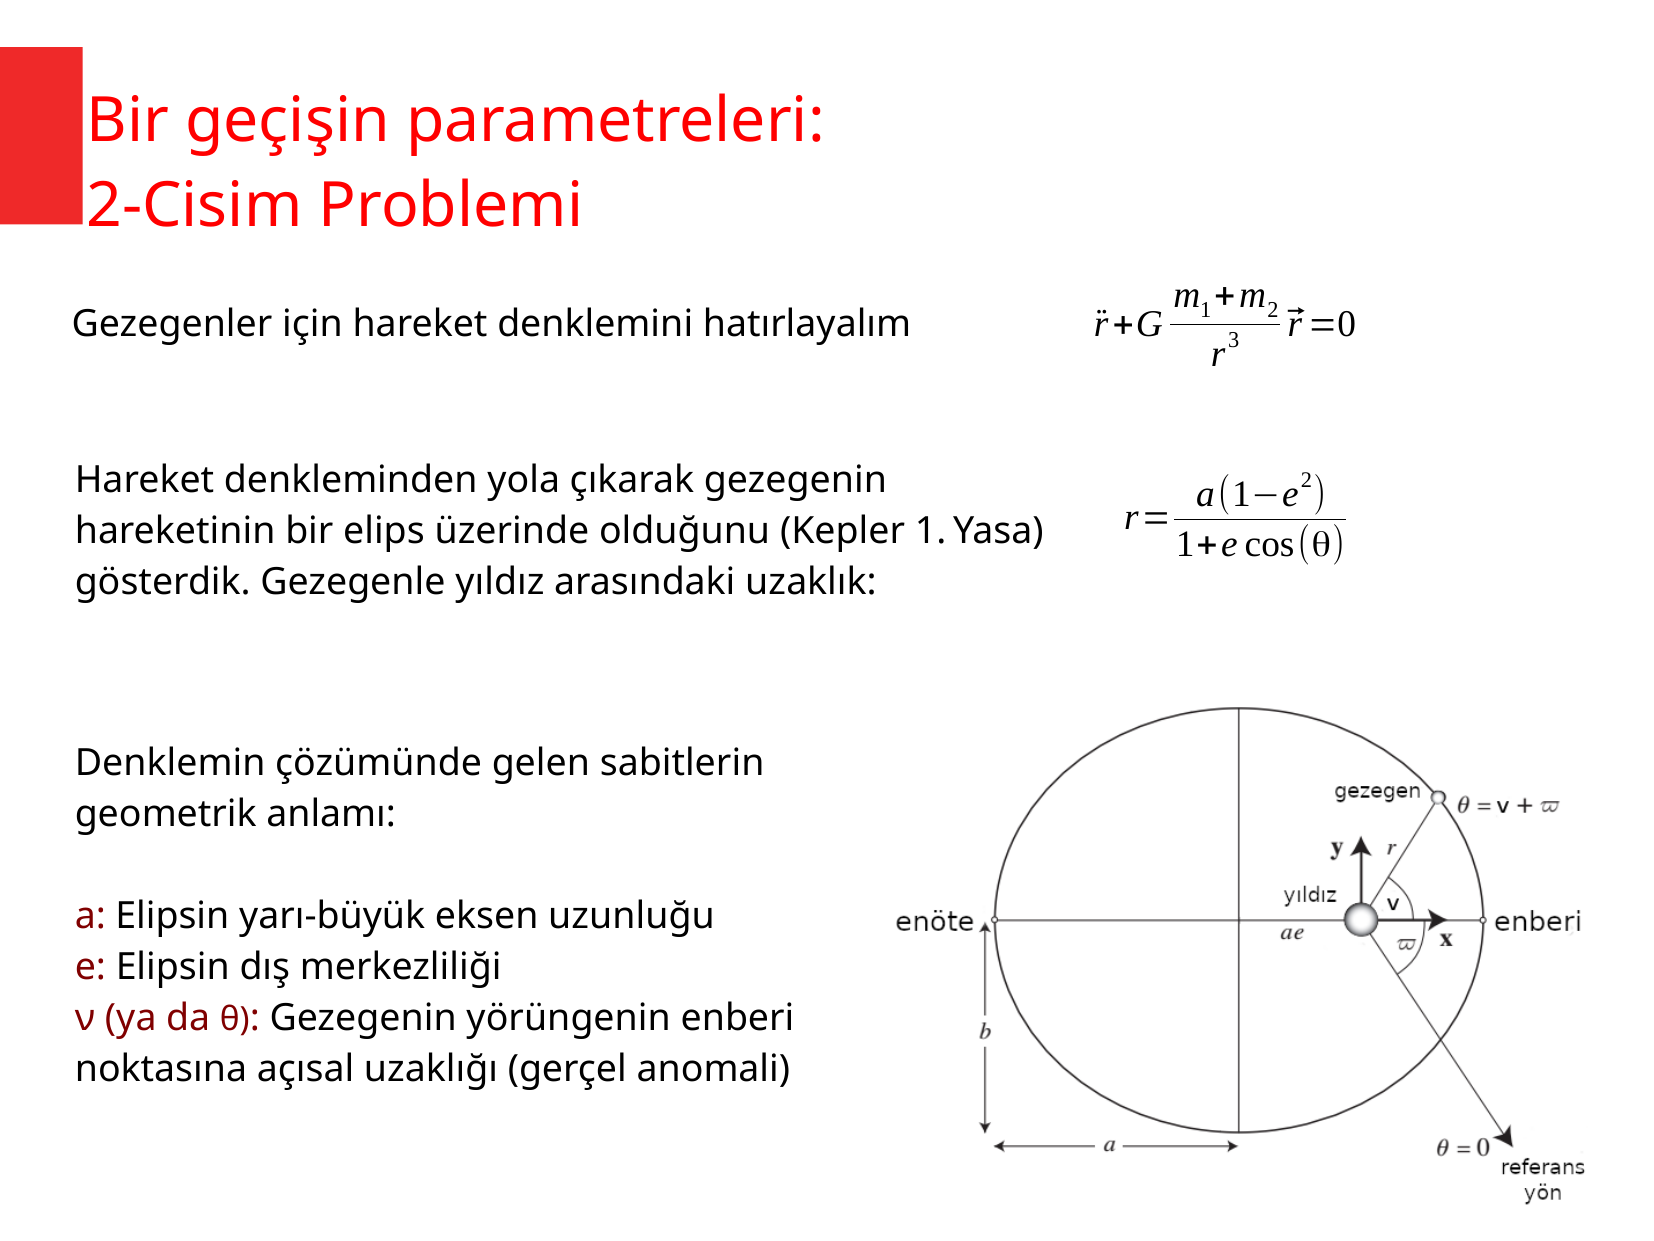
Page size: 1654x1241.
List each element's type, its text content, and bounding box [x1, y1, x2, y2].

text_box Gezegenler için hareket denklemini hatırlayalım [56, 289, 1050, 350]
text_box Hareket denkleminden yola çıkarak gezegenin hareketinin bir elips üzerinde olduğunu (Kepler 1. Yasa) gösterdik. Gezegenle yıldız arasındaki uzaklık: [59, 444, 1087, 609]
picture [887, 690, 1614, 1216]
chart [1087, 274, 1364, 376]
text_box Denklemin çözümünde gelen sabitlerin geometrik anlamı: a: Elipsin yarı-büyük eksen uzunluğu e: Elipsin dış merkezliliği ν (ya da θ): Gezegenin yörüngenin enberi noktasına açısal uzaklığı (gerçel anomali) [59, 728, 870, 1107]
title Bir geçişin parametreleri: 2-Cisim Problemi [86, 81, 1622, 239]
chart [1117, 467, 1354, 568]
